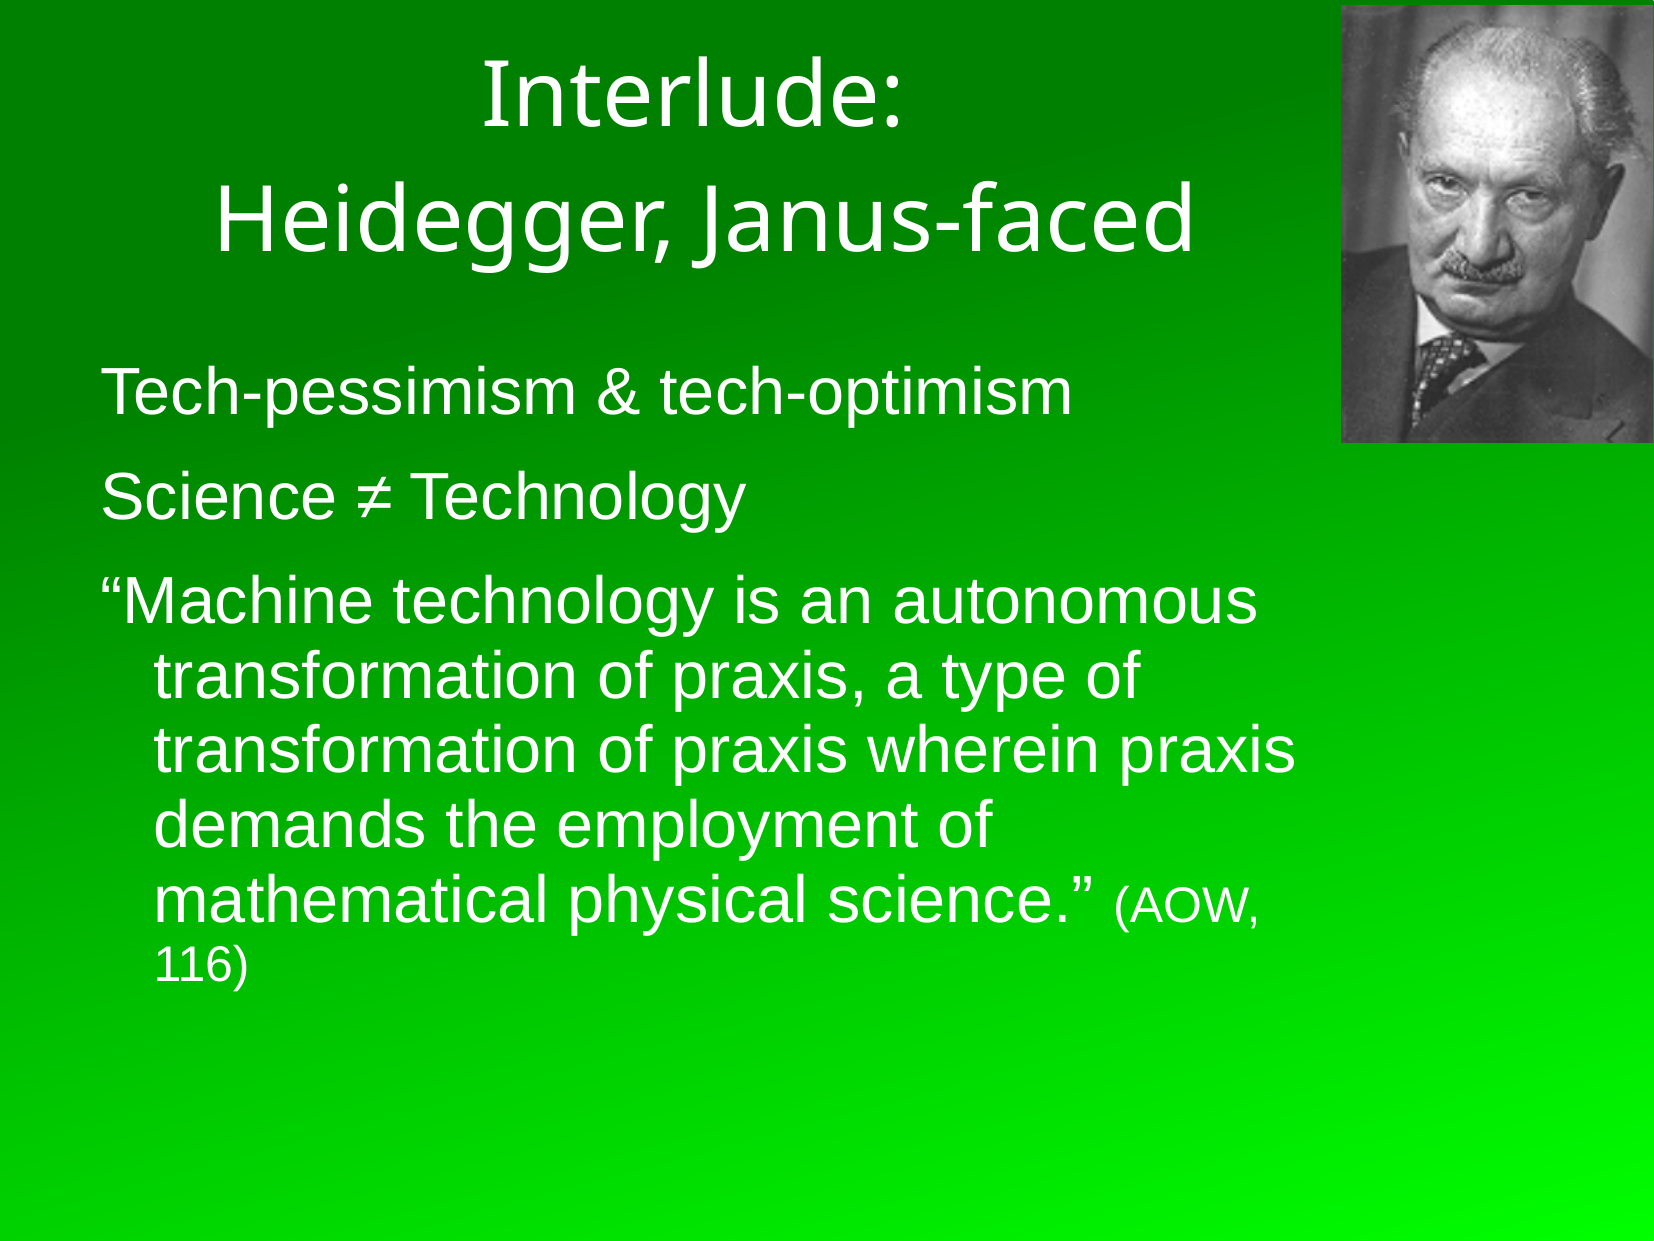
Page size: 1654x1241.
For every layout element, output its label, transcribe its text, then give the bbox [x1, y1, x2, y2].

list Tech-pessimism & tech-optimism Science ≠ Technology “Machine technology is an autonomous transformation of praxis, a type of transformation of praxis wherein praxis demands the employment of mathematical physical science.” (AOW, 116) [82, 354, 1329, 1094]
title Interlude: Heidegger, Janus-faced [82, 30, 1329, 276]
picture [1341, 5, 1654, 443]
